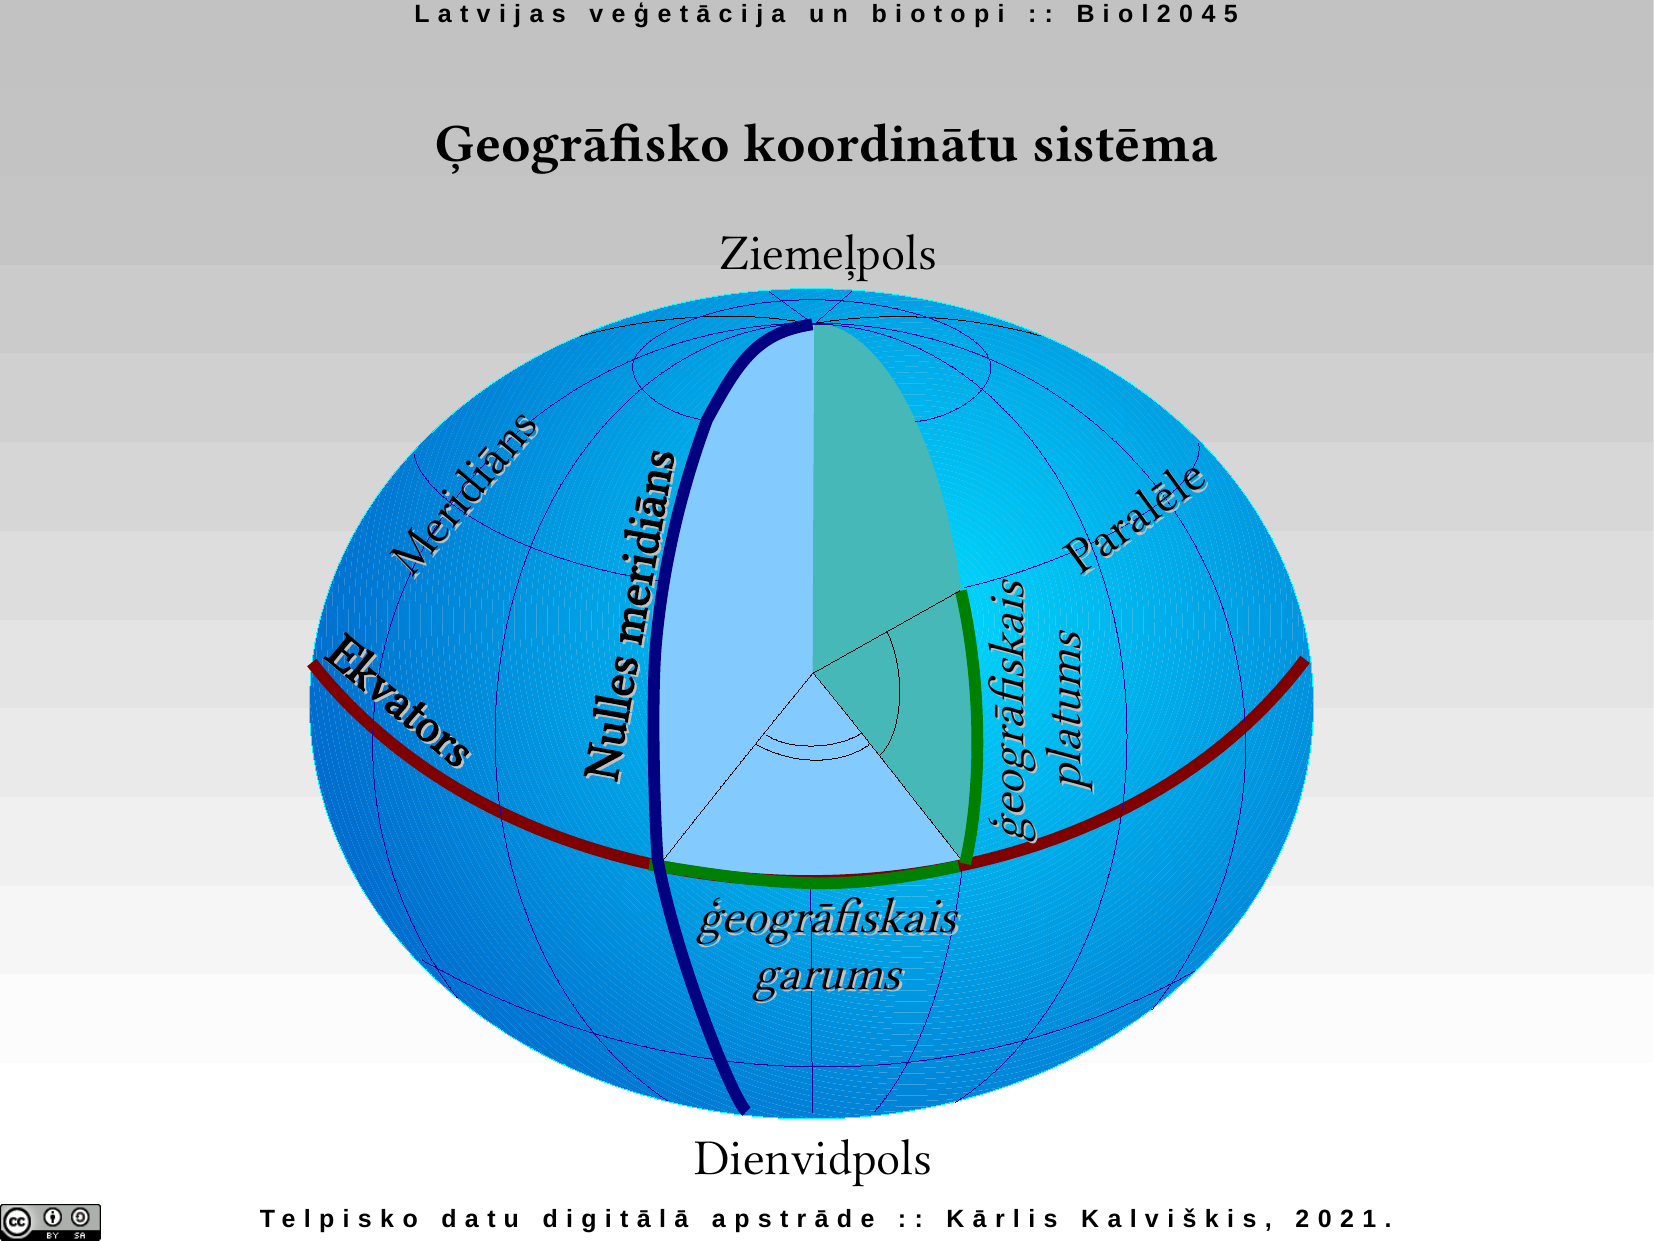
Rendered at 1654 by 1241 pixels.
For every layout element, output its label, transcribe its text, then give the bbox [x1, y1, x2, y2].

text_box Paralēle [1054, 440, 1224, 585]
text_box ģeogrāfiskais platums [978, 570, 1095, 841]
text_box ģeogrāfiskais garums [697, 887, 968, 1004]
text_box Meridiāns [377, 391, 554, 586]
picture [0, 287, 1654, 1241]
title Ģeogrāfisko koordinātu sistēma [0, 1, 1654, 287]
text_box Dienvidpols [694, 1129, 940, 1187]
text_box Nulles meridiāns [572, 394, 699, 785]
text_box [309, 288, 1314, 1119]
text_box Ekvators [313, 622, 510, 801]
